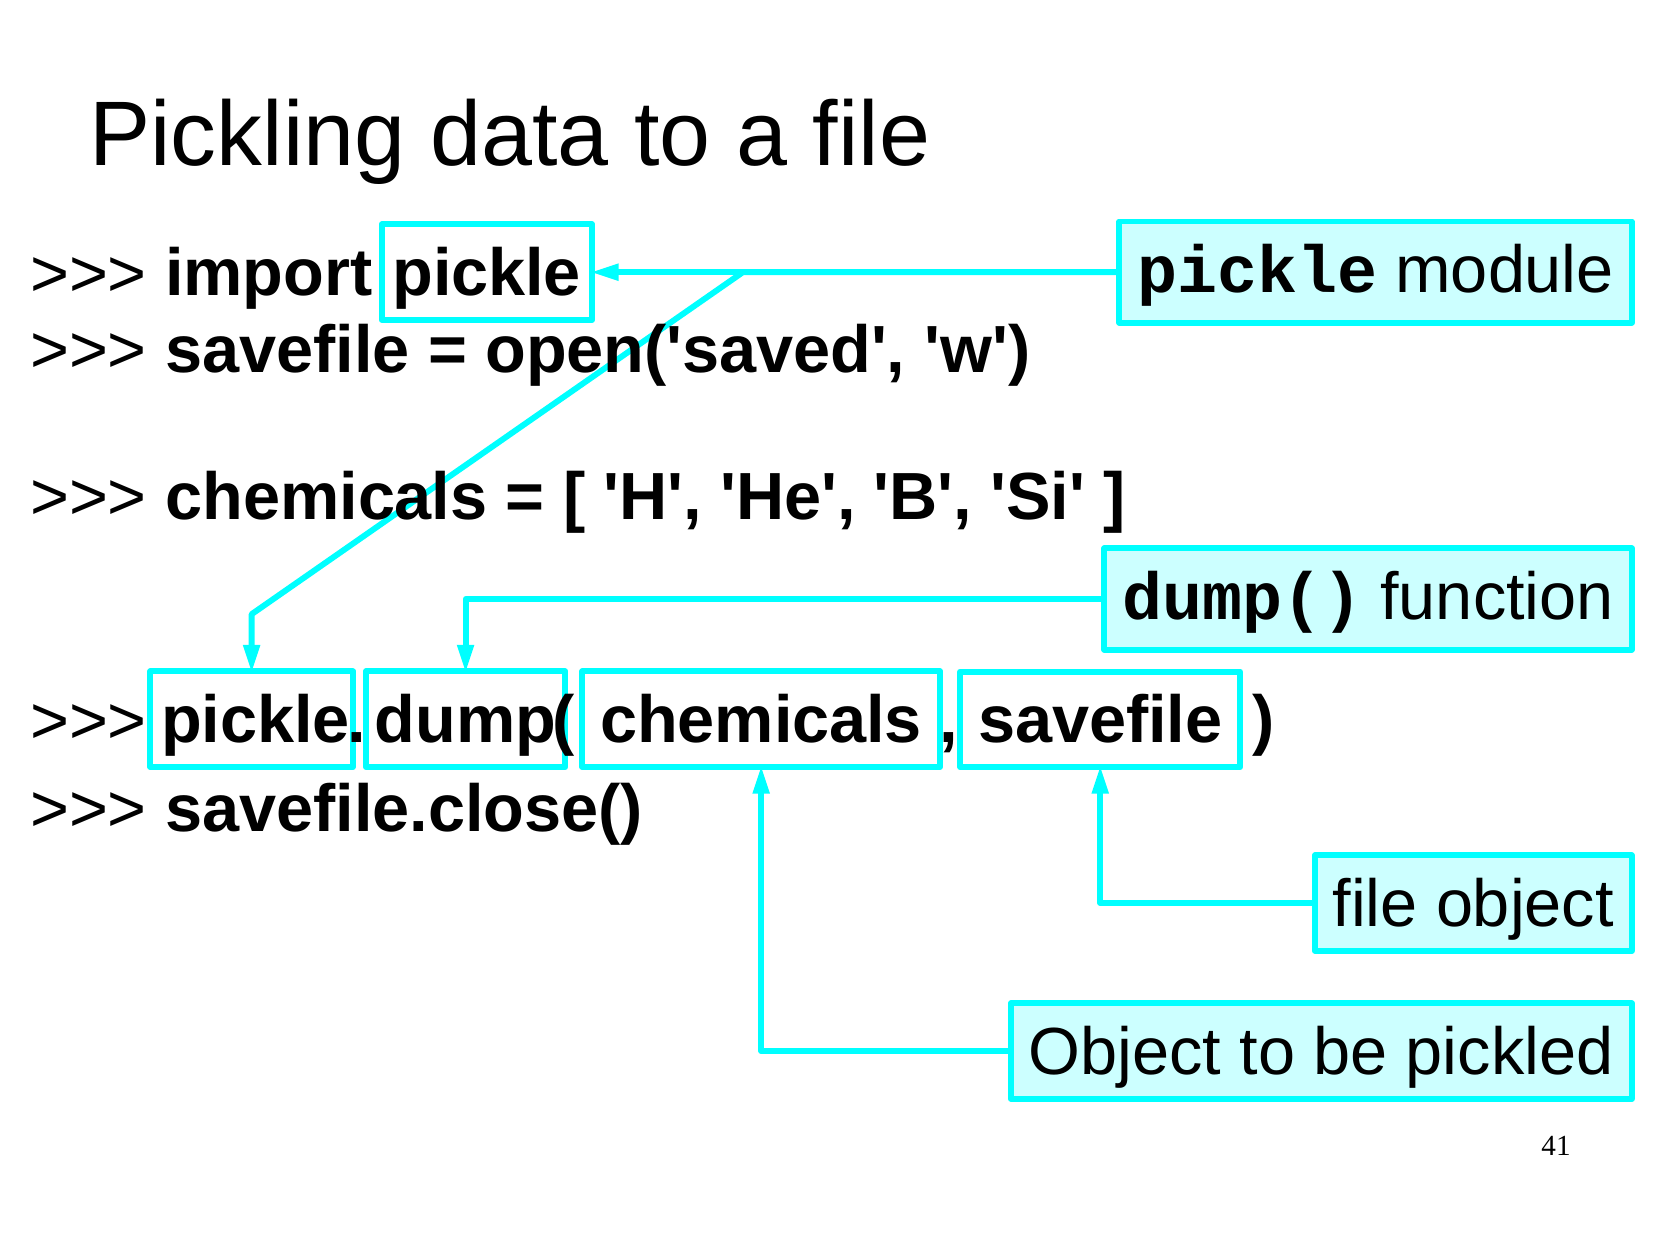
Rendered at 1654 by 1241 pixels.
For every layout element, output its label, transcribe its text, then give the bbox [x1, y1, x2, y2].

text_box pickle [381, 224, 592, 321]
text_box >>> savefile = open('saved', 'w') [12, 301, 1049, 397]
text_box pickle module [1119, 221, 1632, 323]
text_box . [329, 671, 384, 768]
text_box chemicals [593, 671, 921, 768]
text_box Pickling data to a file [71, 71, 950, 195]
text_box import [147, 224, 379, 321]
text_box >>> [12, 672, 147, 769]
text_box ) [1243, 671, 1293, 768]
text_box dump [384, 671, 534, 768]
text_box file object [1314, 855, 1632, 951]
text_box dump() function [1104, 548, 1632, 650]
text_box ( [534, 671, 593, 768]
text_box pickle [150, 671, 329, 768]
text_box , [921, 671, 957, 768]
text_box >>> chemicals = [ 'H', 'He', 'B', 'Si' ] [12, 448, 1145, 545]
text_box >>> savefile.close() [12, 768, 662, 856]
text_box savefile [960, 671, 1241, 768]
text_box Object to be pickled [1010, 1003, 1632, 1099]
text_box >>> [12, 225, 166, 322]
